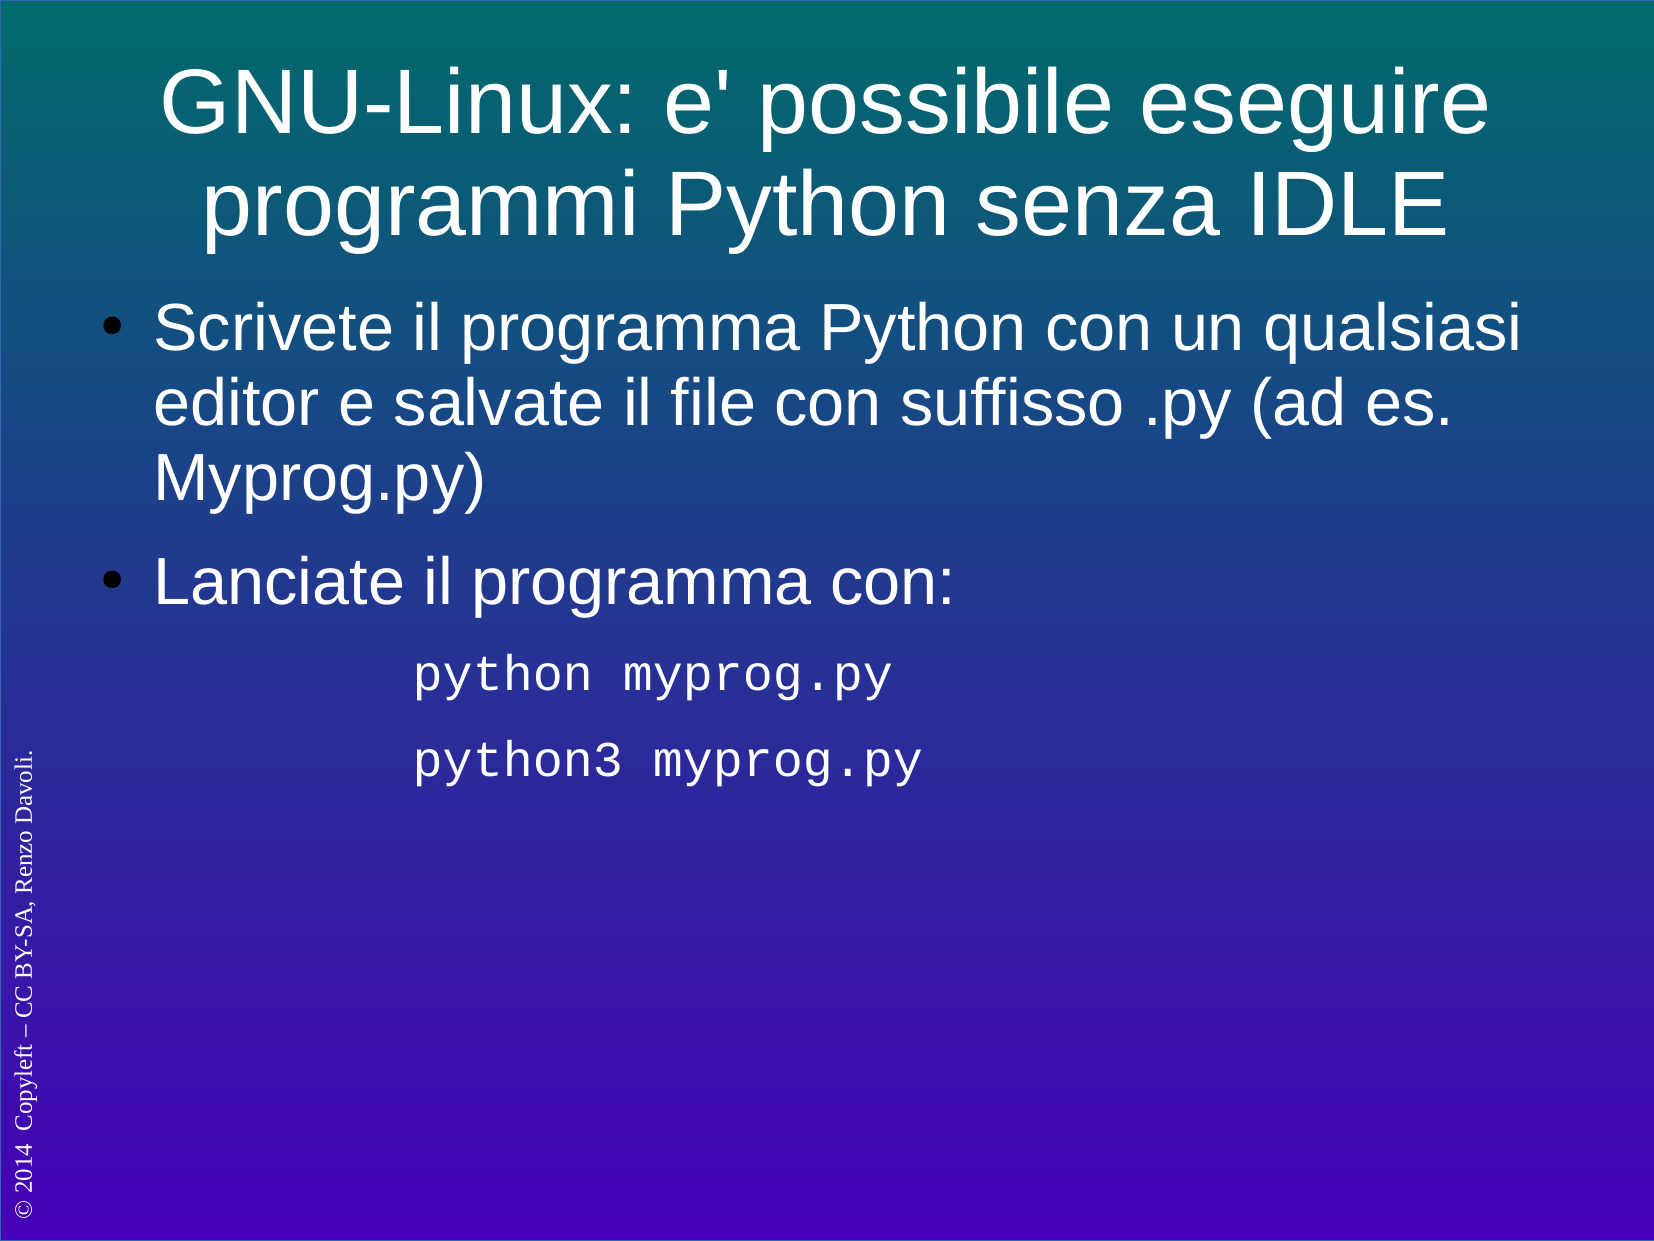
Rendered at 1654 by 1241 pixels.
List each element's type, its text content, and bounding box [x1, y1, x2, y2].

list Scrivete il programma Python con un qualsiasi editor e salvate il file con suffisso .py (ad es. Myprog.py) Lanciate il programma con: python myprog.py python3 myprog.py [82, 290, 1571, 1010]
title GNU-Linux: e' possibile eseguire programmi Python senza IDLE [82, 49, 1571, 257]
